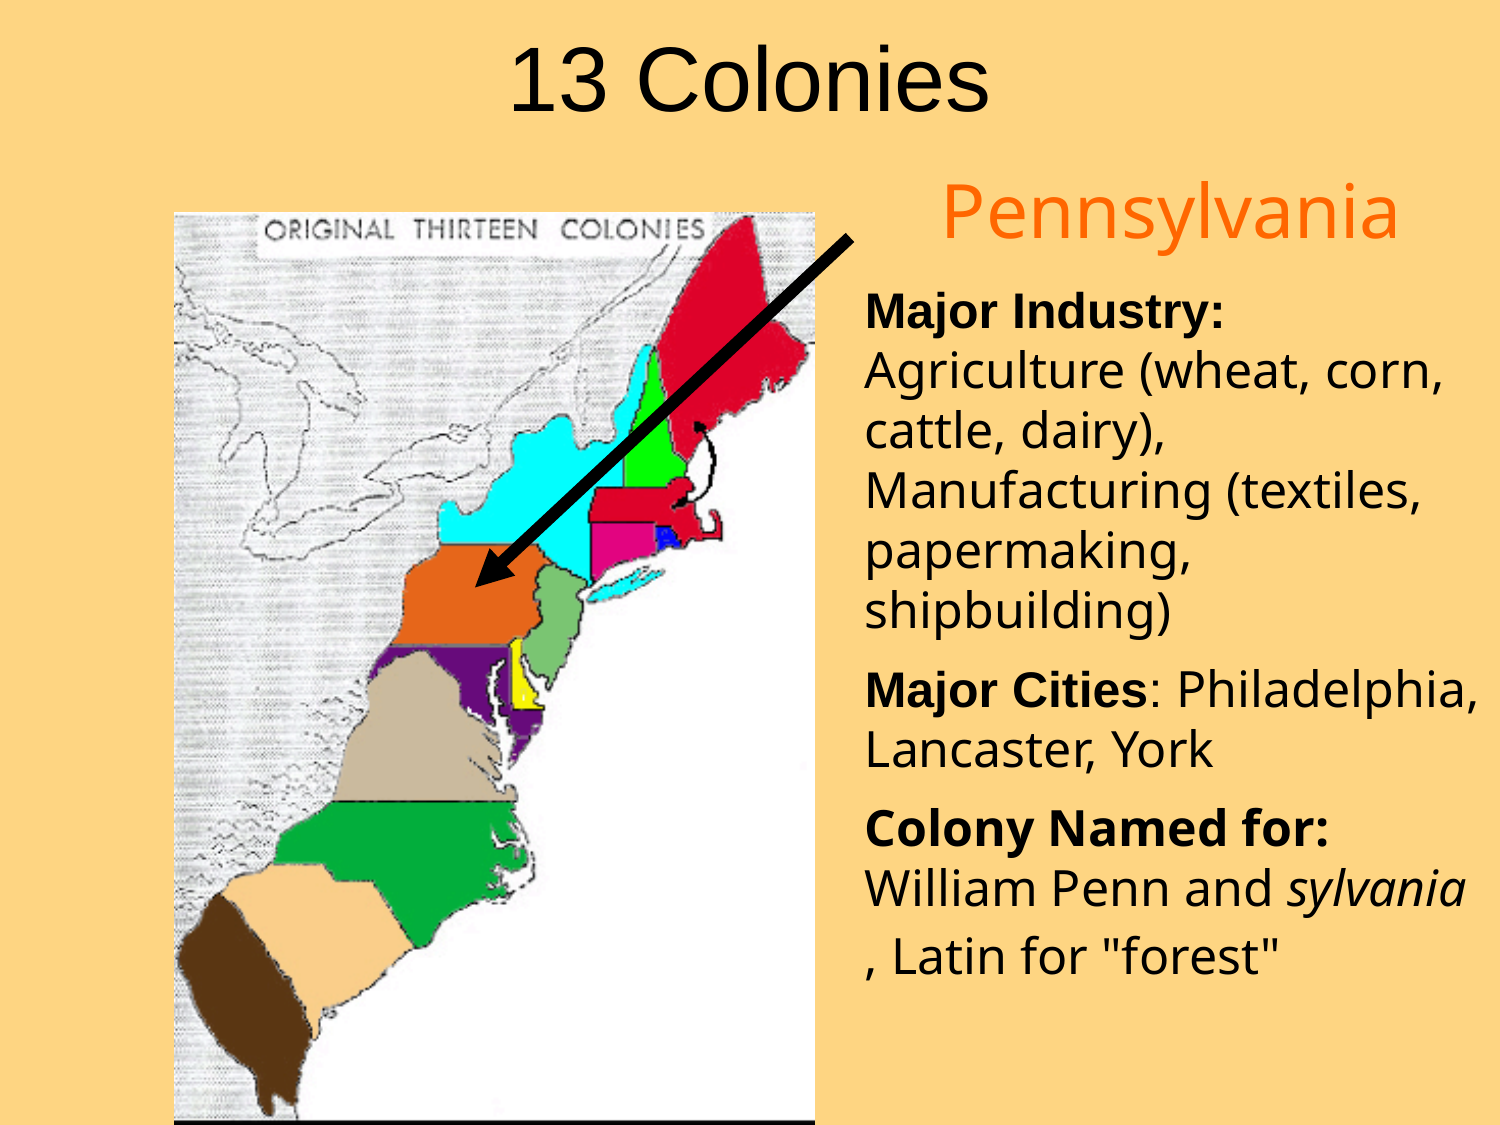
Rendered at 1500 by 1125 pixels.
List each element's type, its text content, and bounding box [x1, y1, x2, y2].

picture [174, 212, 815, 1125]
text_box Pennsylvania [874, 156, 1488, 300]
title 13 Colonies [75, 12, 1425, 200]
text_box Major Industry: Agriculture (wheat, corn, cattle, dairy), Manufacturing (textiles, papermaking, shipbuilding) Major Cities: Philadelphia, Lancaster, York Colony Named for: William Penn and sylvania, Latin for "forest" [849, 162, 1500, 1001]
